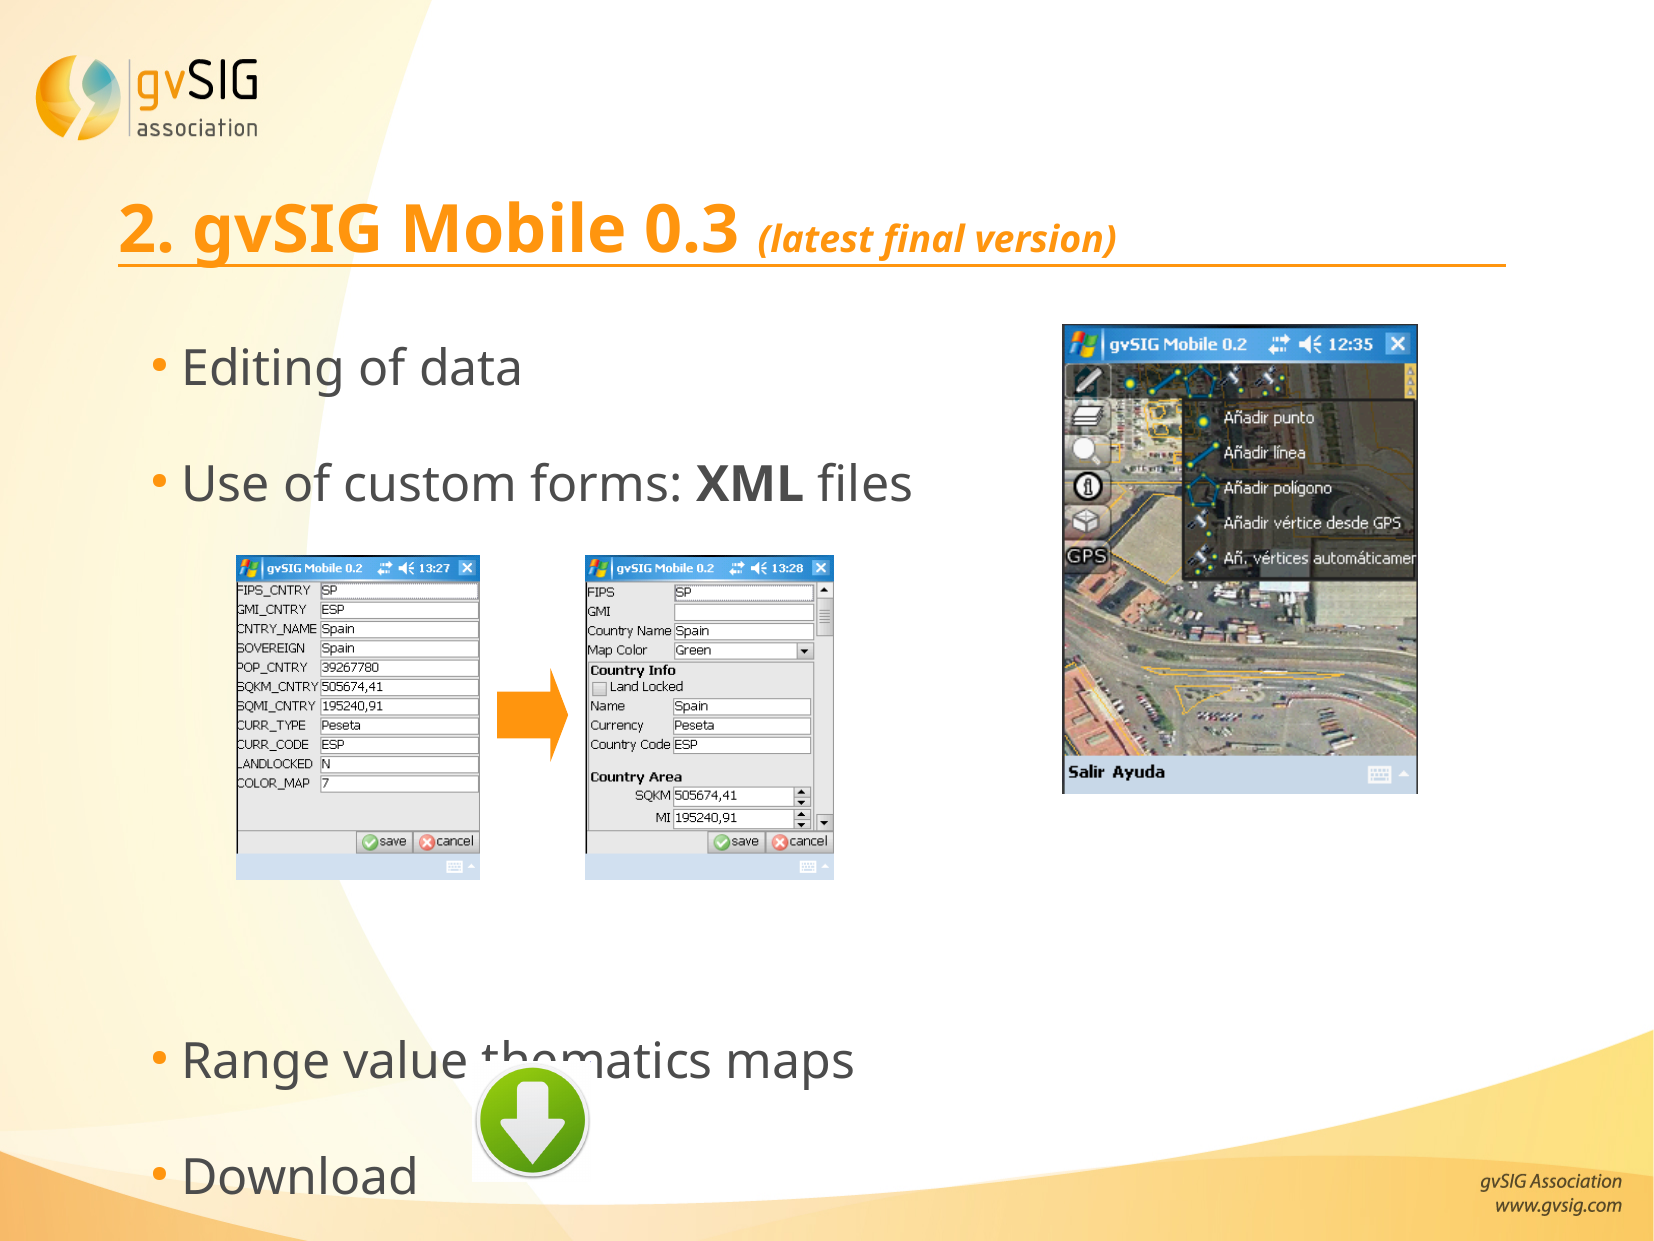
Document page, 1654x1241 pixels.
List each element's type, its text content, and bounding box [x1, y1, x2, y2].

text_box Editing of data Use of custom forms: XML files Range value thematics maps Download [135, 324, 1524, 1241]
picture [472, 1061, 591, 1182]
text_box [497, 668, 569, 762]
picture [0, 0, 1654, 1241]
picture [236, 555, 480, 880]
title 2. gvSIG Mobile 0.3 (latest final version) [118, 177, 1607, 276]
picture [585, 555, 834, 880]
